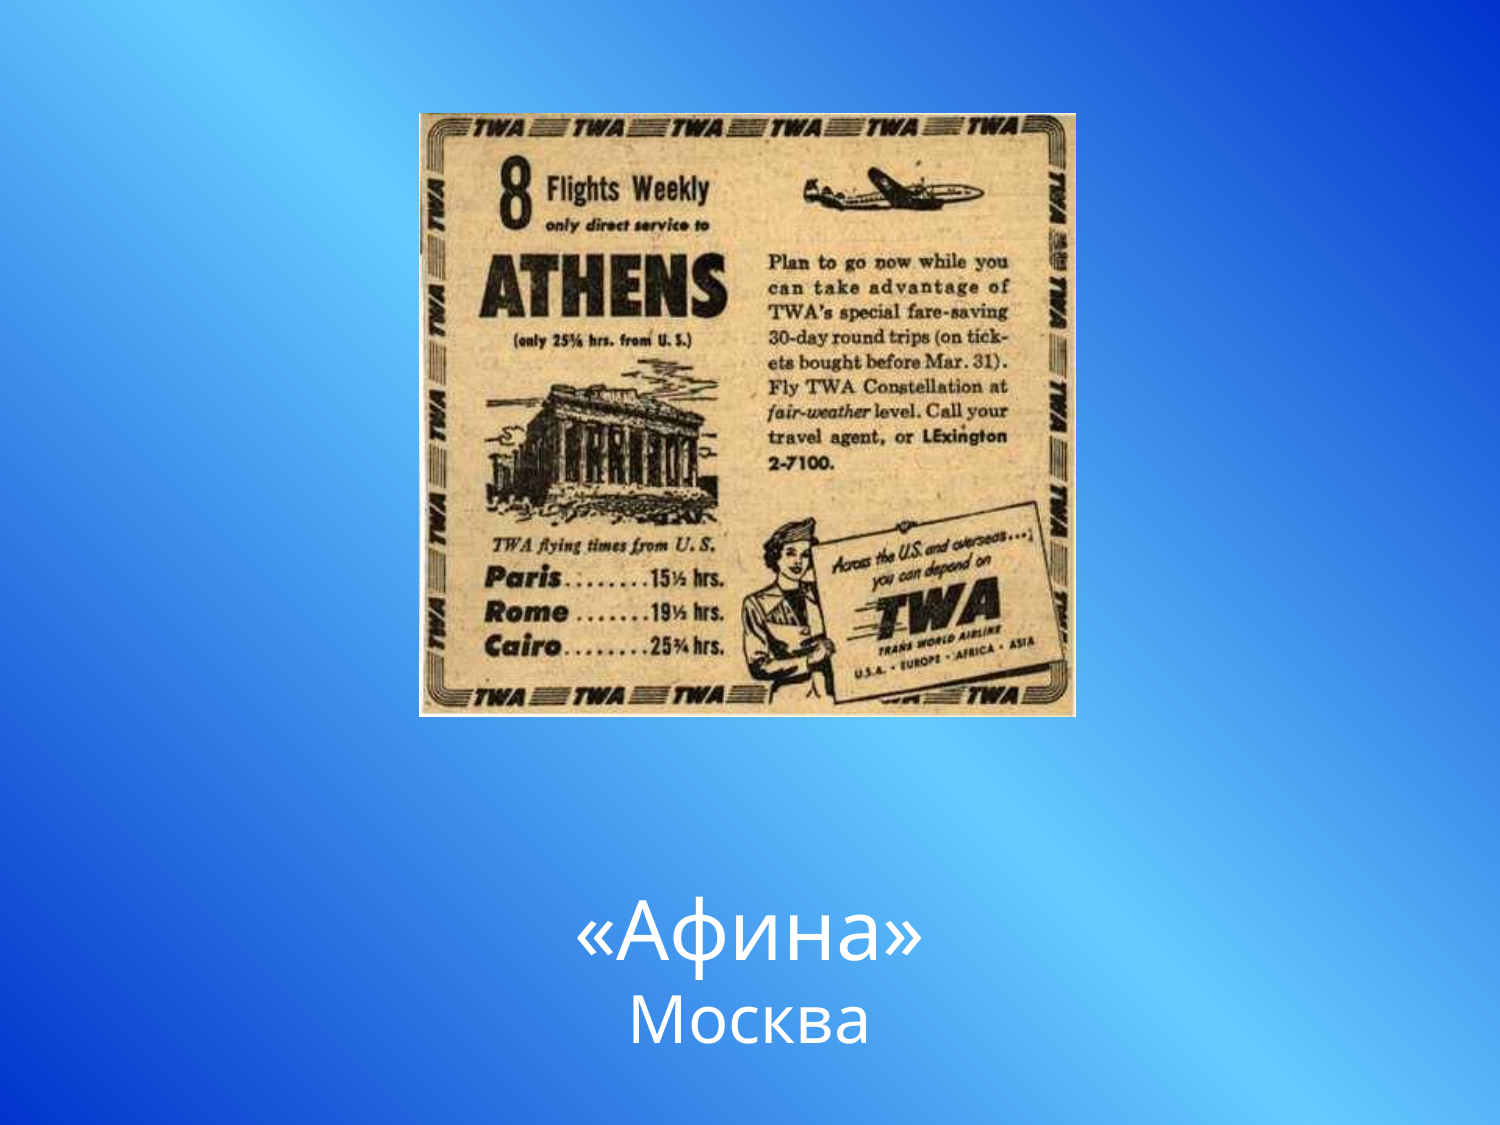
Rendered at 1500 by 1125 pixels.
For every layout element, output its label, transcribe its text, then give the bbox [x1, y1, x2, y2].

picture [419, 113, 1076, 717]
text_box «Афина» Москва [112, 846, 1388, 1088]
